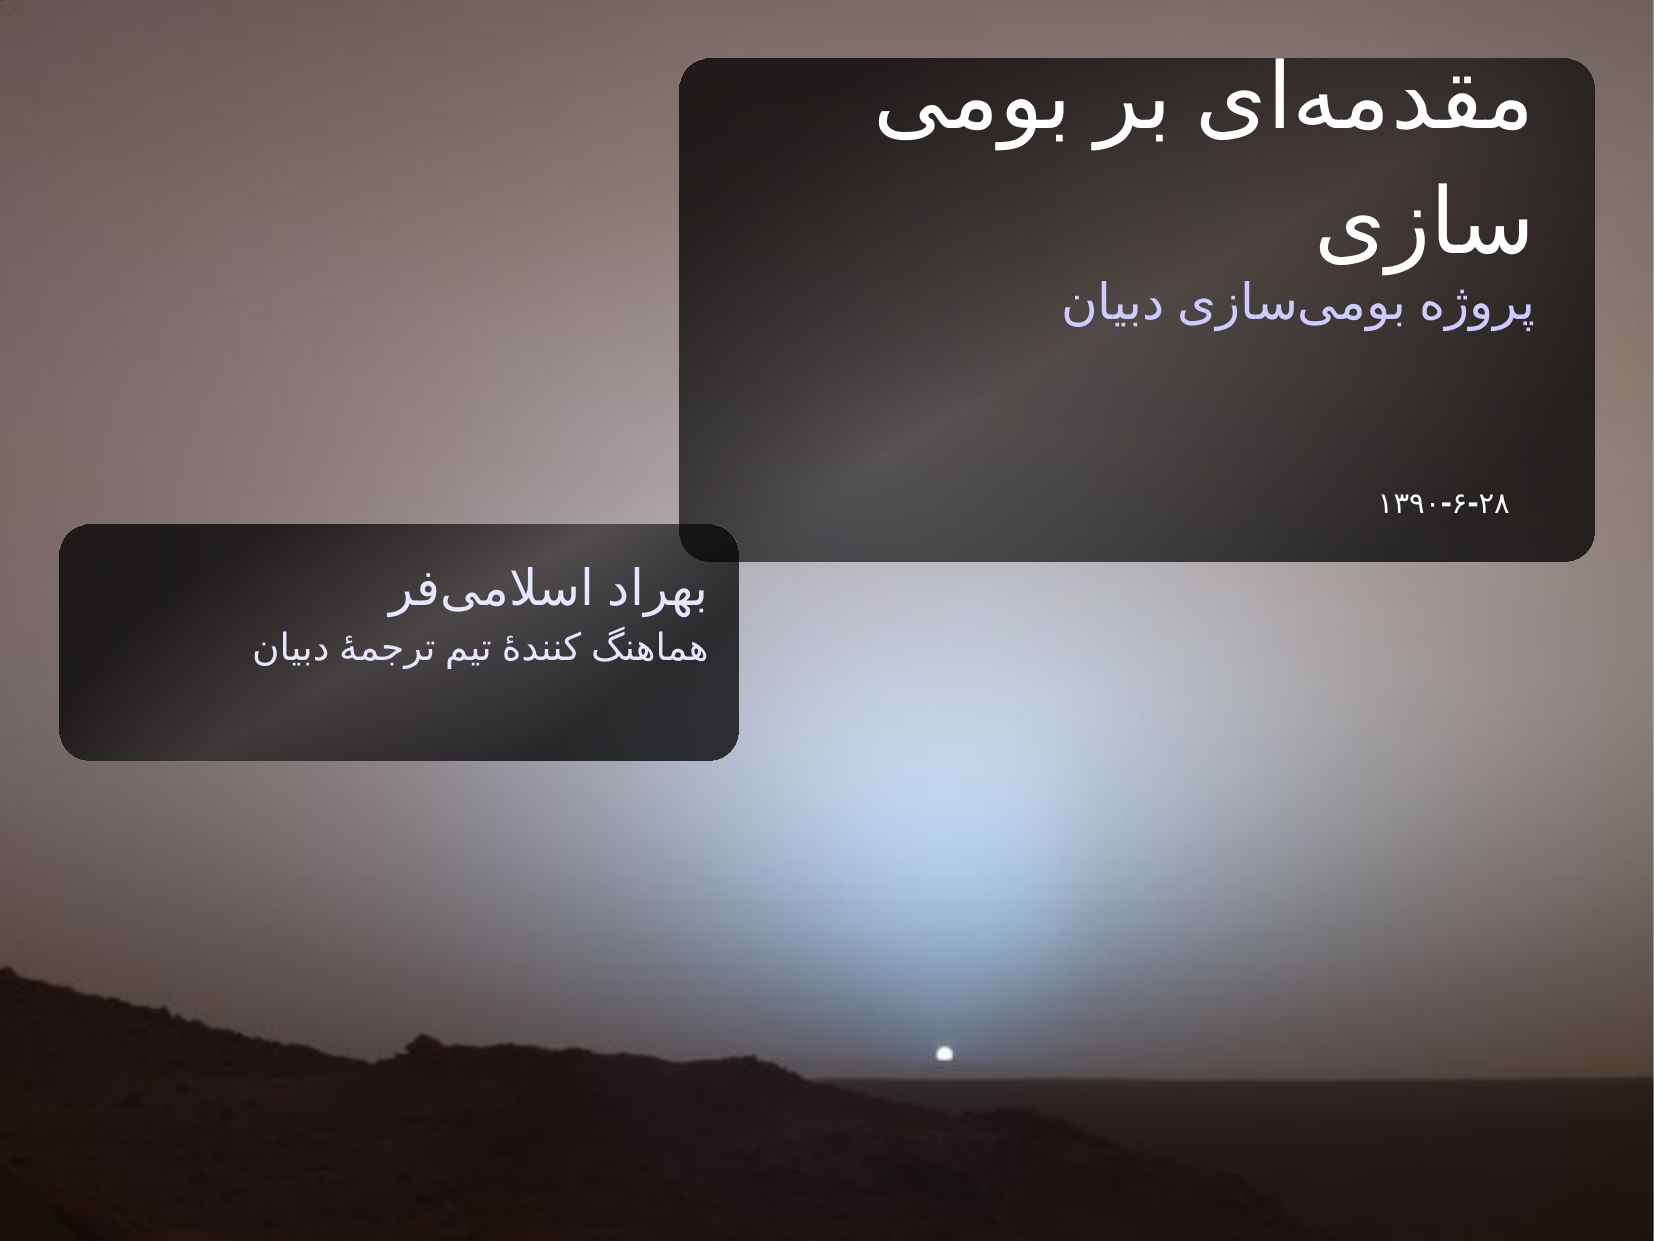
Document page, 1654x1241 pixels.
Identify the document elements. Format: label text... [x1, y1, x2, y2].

picture [0, 0, 1654, 1241]
title مقدمه‌ای بر بومی سازی [740, 86, 1536, 225]
